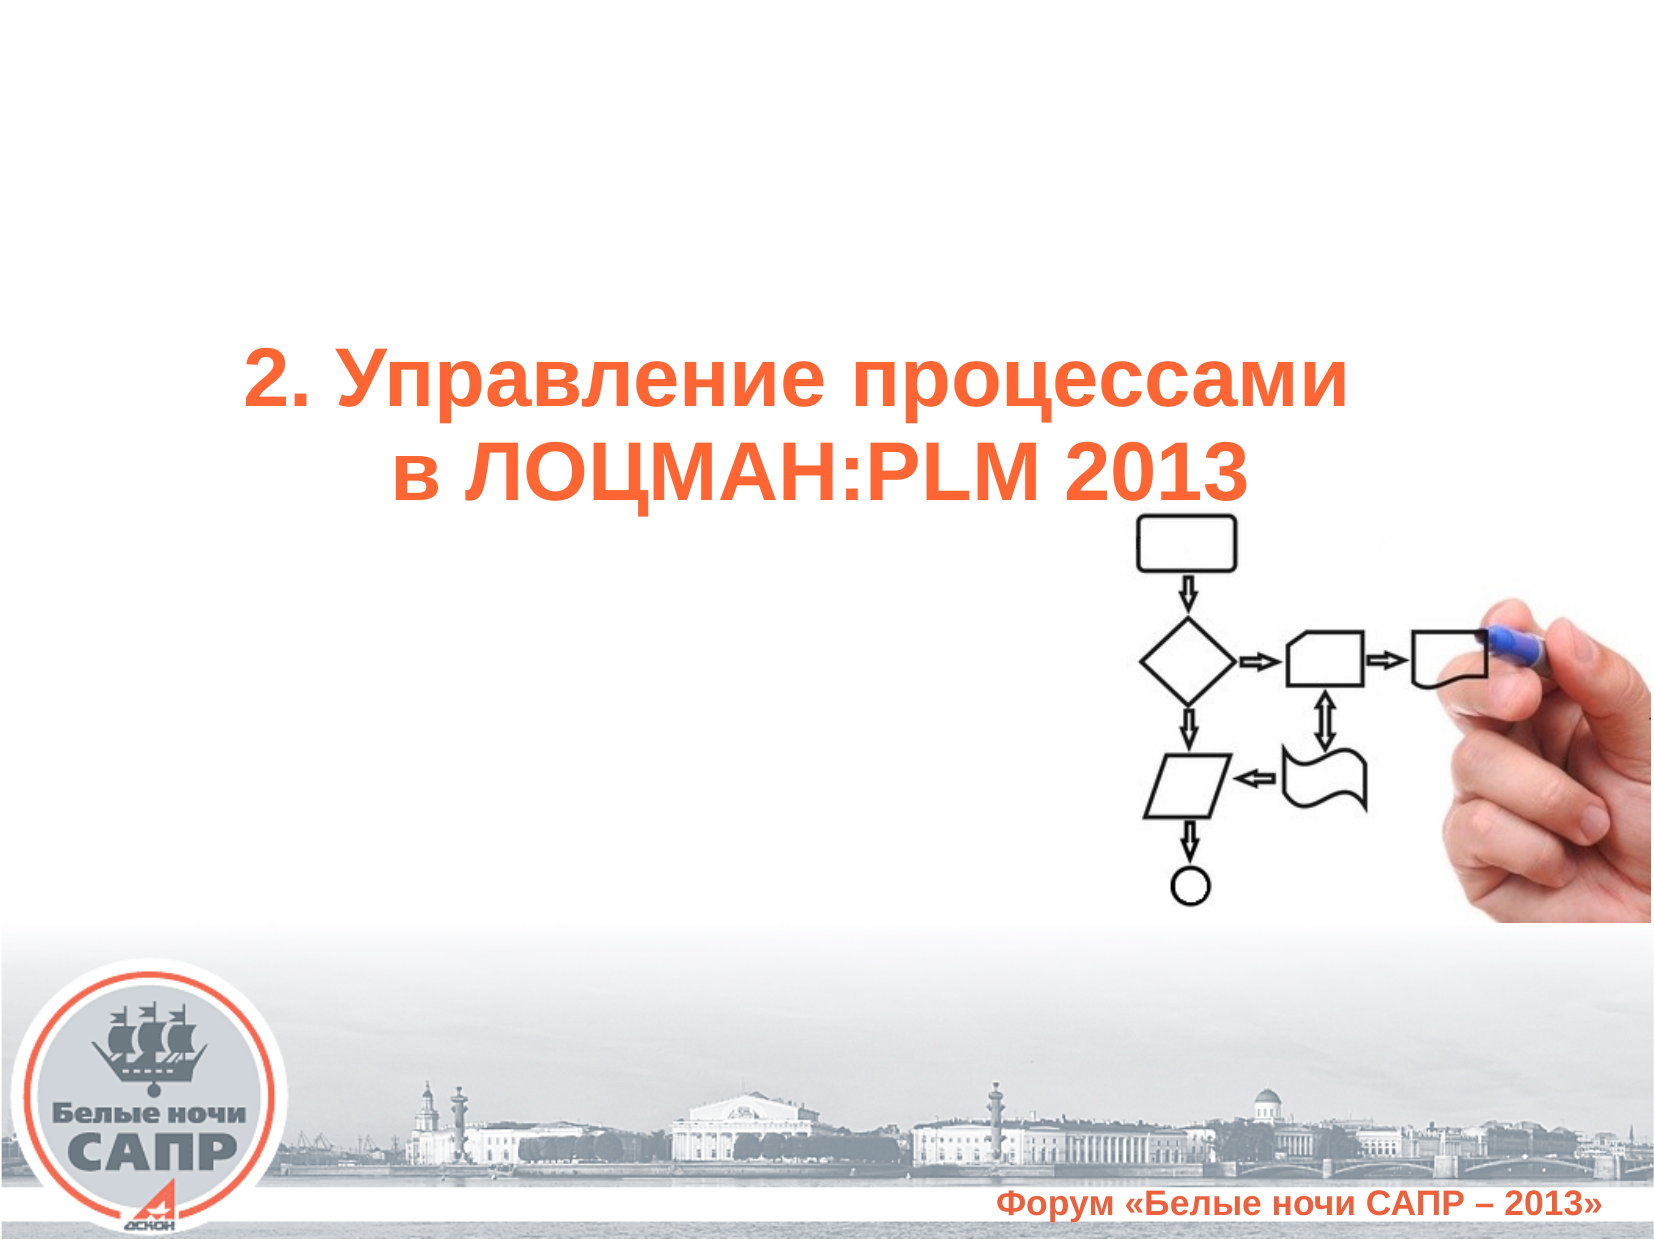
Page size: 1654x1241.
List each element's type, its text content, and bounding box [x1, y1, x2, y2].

title 2. Управление процессами в ЛОЦМАН:PLM 2013 [76, 331, 1565, 518]
picture [1, 0, 1654, 1239]
